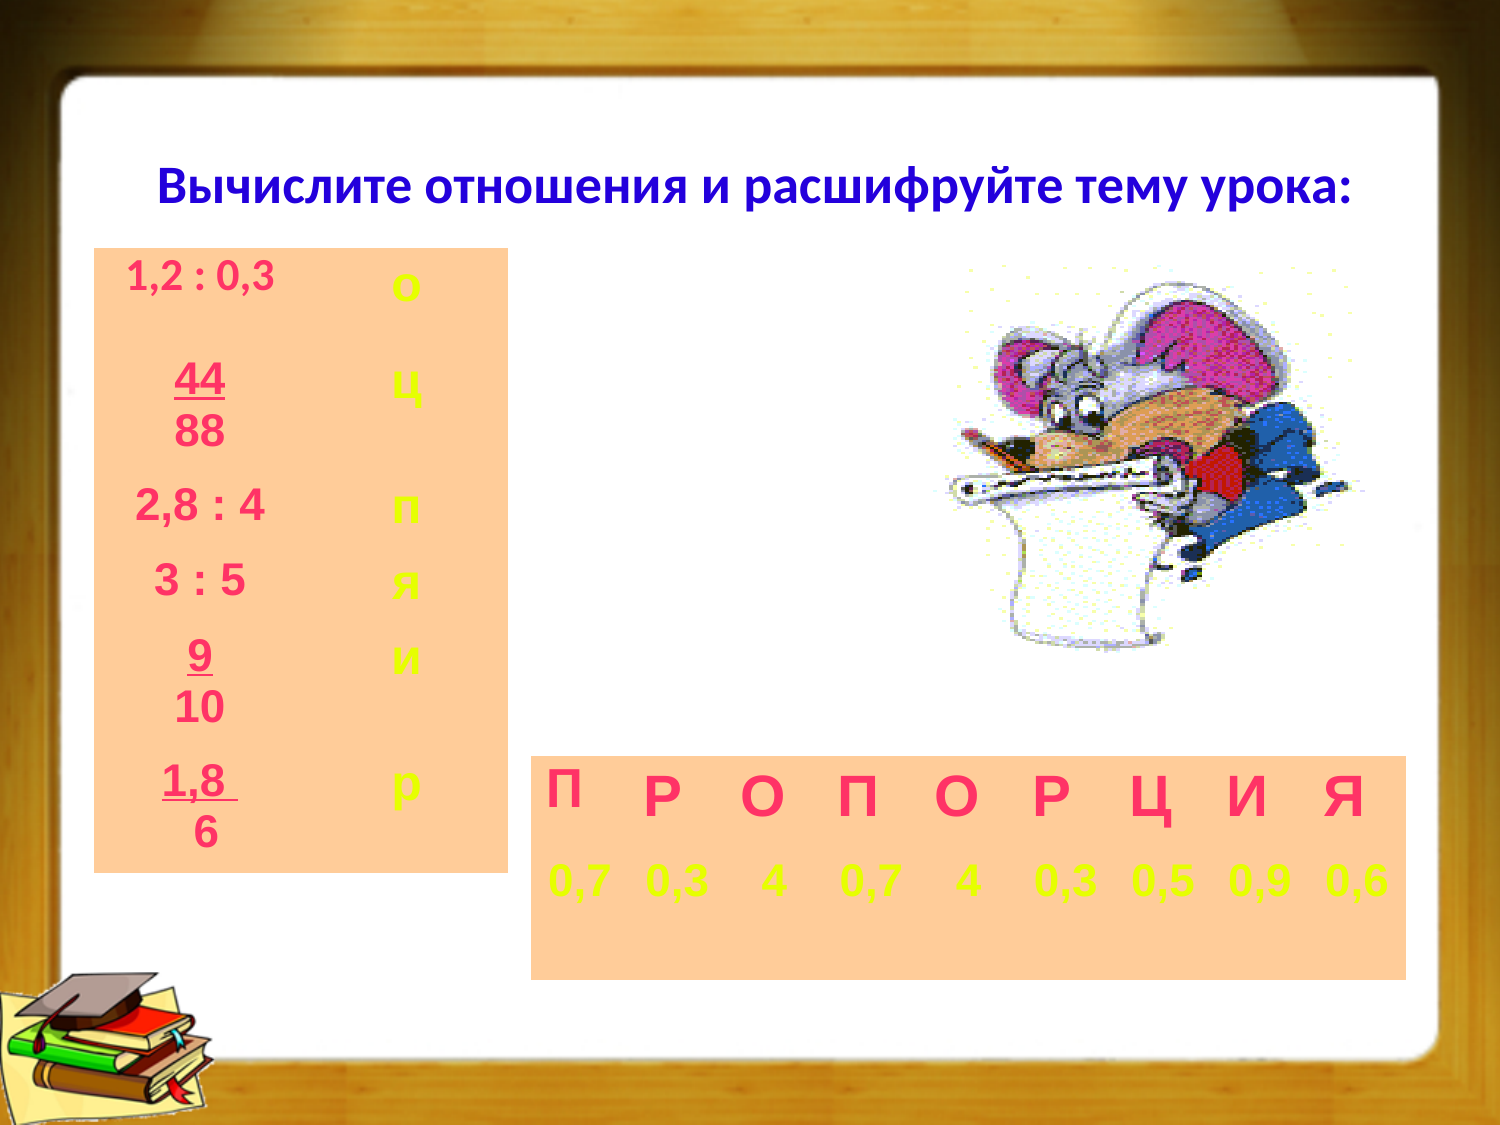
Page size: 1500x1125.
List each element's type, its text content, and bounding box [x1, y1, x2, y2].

table_cell 0,9 [1212, 847, 1309, 980]
table_header 1,2 : 0,3 [94, 248, 305, 346]
table_cell 9 10 [94, 622, 305, 747]
table_header Я [1309, 756, 1406, 847]
table_header П [823, 756, 920, 847]
table_header Ц [1114, 756, 1212, 847]
table_cell 4 [726, 847, 823, 980]
table_cell ц [305, 346, 508, 471]
table_cell р [305, 747, 508, 873]
table_cell 0,3 [1017, 847, 1114, 980]
table_cell 0,3 [629, 847, 726, 980]
title Вычислите отношения и расшифруйте тему урока: [106, 92, 1406, 272]
table_header О [920, 756, 1017, 847]
table_cell 1,8 6 [94, 747, 305, 873]
table_cell 2,8 : 4 [94, 471, 305, 546]
table_header о [305, 248, 508, 346]
table_cell 0,7 [531, 847, 629, 980]
picture [0, 0, 1500, 1125]
table_cell 4 [920, 847, 1017, 980]
table_header Р [1017, 756, 1114, 847]
table_header Р [629, 756, 726, 847]
table_cell я [305, 546, 508, 622]
table_cell и [305, 622, 508, 747]
table_cell 0,7 [823, 847, 920, 980]
table_header И [1212, 756, 1309, 847]
table_header П [531, 756, 629, 847]
table_header О [726, 756, 823, 847]
table_cell 44 88 [94, 346, 305, 471]
table_cell п [305, 471, 508, 546]
table_cell 0,5 [1114, 847, 1212, 980]
table_cell 3 : 5 [94, 546, 305, 622]
table_cell 0,6 [1309, 847, 1406, 980]
